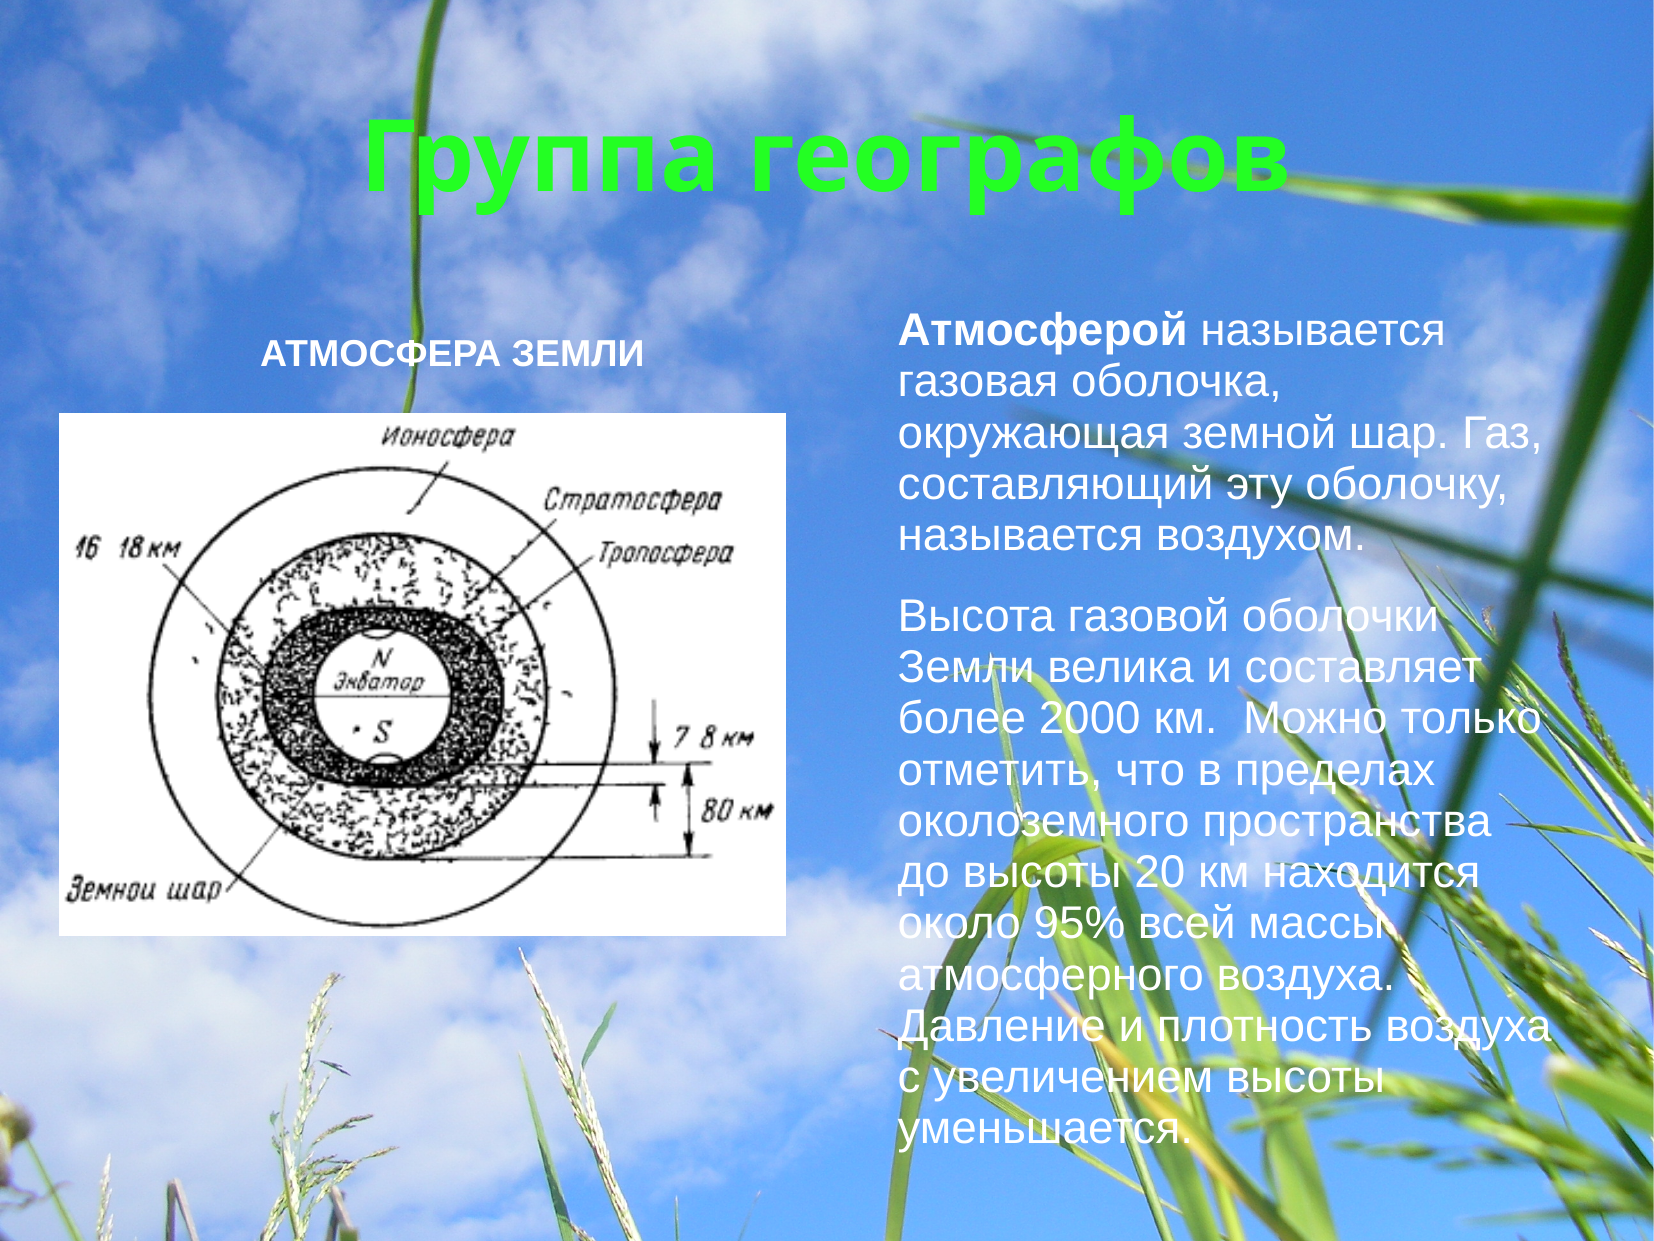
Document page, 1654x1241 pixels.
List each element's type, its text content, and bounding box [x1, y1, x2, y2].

picture [0, 0, 1654, 1241]
text_box АТМОСФЕРА ЗЕМЛИ [245, 324, 768, 383]
list Атмосферой называется газовая оболочка, окружающая земной шар. Газ, составляющий эту оболочку, называется воздухом. Высота газовой оболочки Земли велика и составляет более 2000 км. Можно только отметить, что в пределах околоземного пространства до высоты 20 км находится около 95% всей массы атмосферного воздуха. Давление и плотность воздуха с увеличением высоты уменьшается. [826, 232, 1553, 1152]
title Группа географов [82, 49, 1571, 257]
